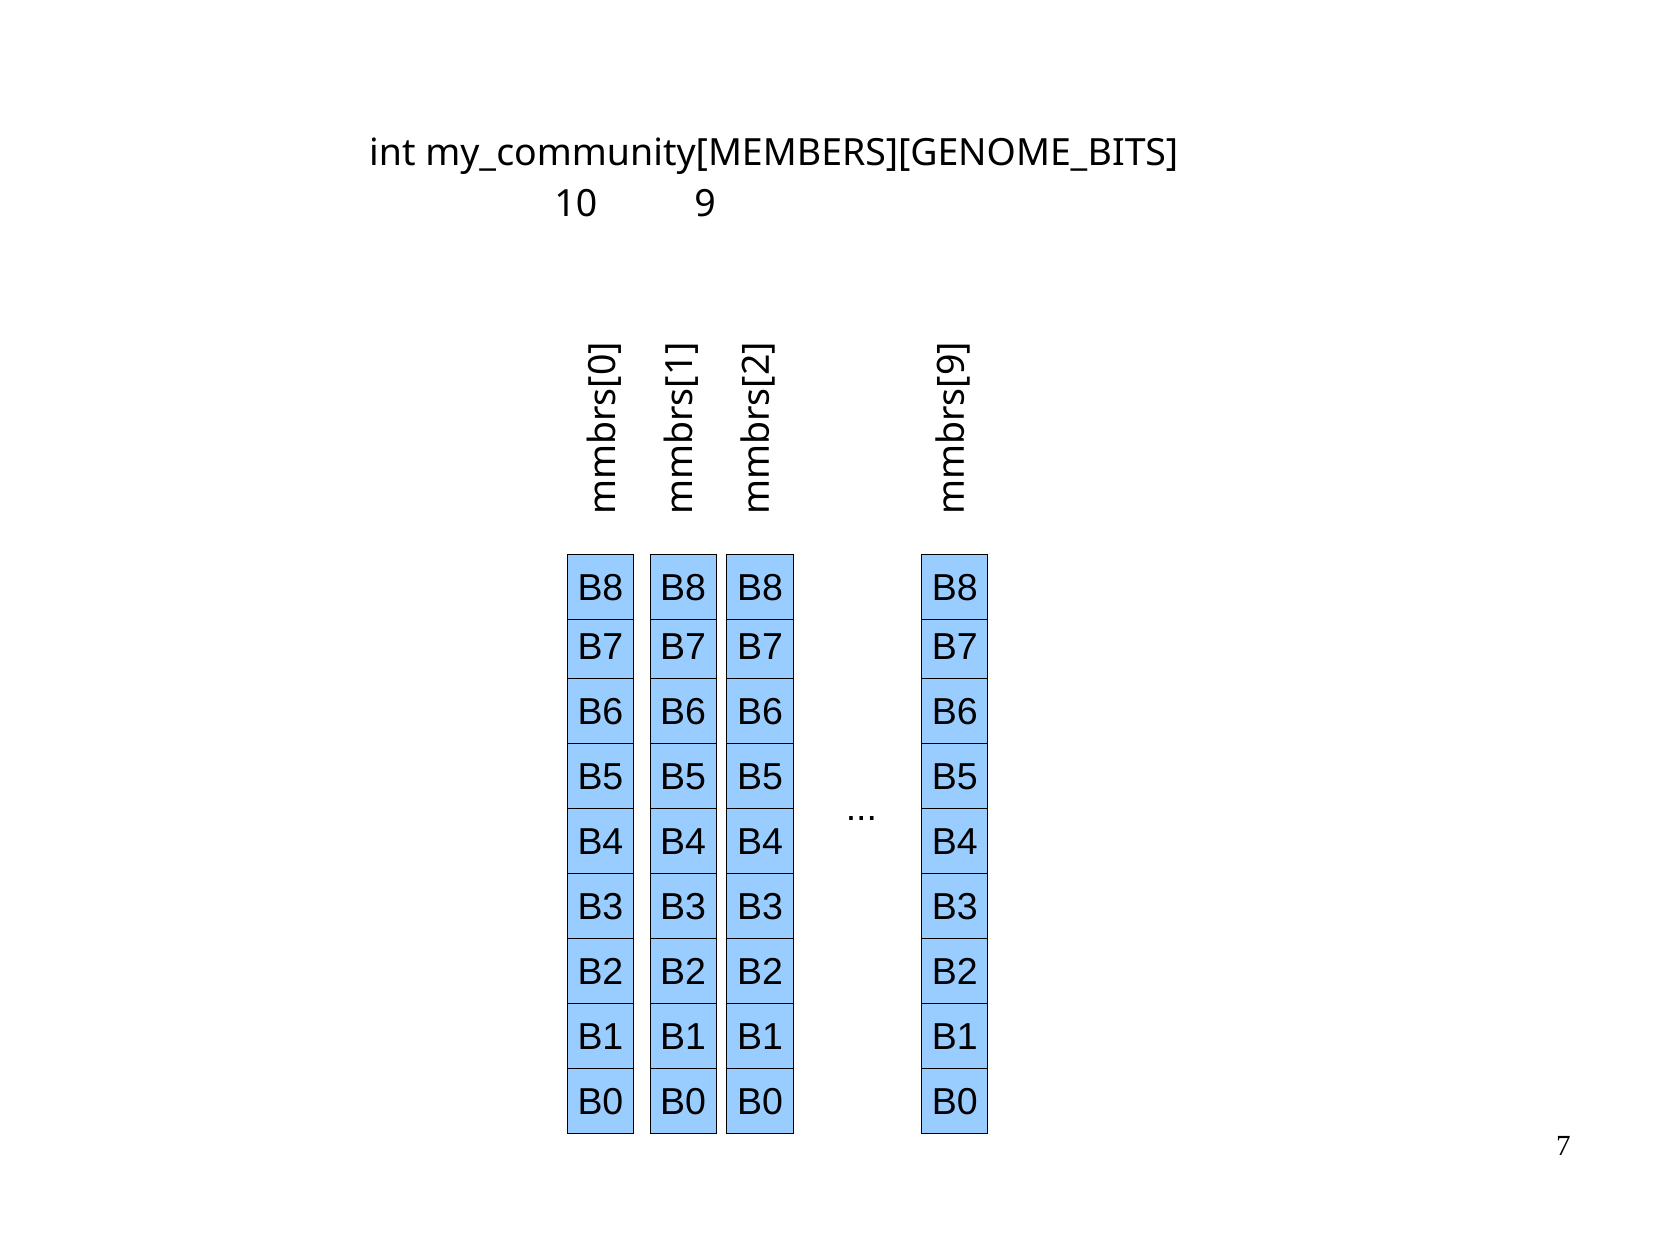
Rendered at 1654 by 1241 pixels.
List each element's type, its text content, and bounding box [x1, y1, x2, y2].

text_box B8 [567, 554, 634, 620]
text_box B6 [567, 678, 634, 743]
text_box B1 [921, 1003, 988, 1069]
text_box int my_community[MEMBERS][GENOME_BITS] 10 9 [354, 118, 1239, 220]
text_box mmbrs[0] [567, 319, 627, 530]
text_box B4 [650, 808, 717, 873]
text_box B3 [650, 873, 717, 938]
text_box B1 [567, 1003, 634, 1069]
text_box B6 [921, 678, 988, 743]
text_box B8 [650, 554, 717, 620]
text_box B3 [921, 873, 988, 938]
text_box B3 [567, 873, 634, 938]
text_box B5 [921, 743, 988, 808]
text_box B6 [650, 678, 717, 743]
text_box B6 [726, 678, 794, 743]
text_box B8 [921, 554, 988, 620]
text_box mmbrs[1] [644, 319, 704, 530]
text_box B4 [921, 808, 988, 873]
text_box B2 [726, 938, 794, 1003]
text_box ... [831, 779, 893, 837]
text_box B5 [567, 743, 634, 808]
text_box B7 [650, 620, 717, 678]
text_box B7 [726, 620, 794, 678]
text_box B7 [921, 620, 988, 678]
text_box B2 [567, 938, 634, 1003]
text_box B5 [650, 743, 717, 808]
text_box B3 [726, 873, 794, 938]
text_box B0 [650, 1069, 717, 1134]
text_box B0 [921, 1069, 988, 1134]
text_box B1 [650, 1003, 717, 1069]
text_box mmbrs[9] [916, 319, 975, 530]
text_box B7 [567, 620, 634, 678]
text_box B5 [726, 743, 794, 808]
text_box B2 [921, 938, 988, 1003]
text_box B2 [650, 938, 717, 1003]
text_box mmbrs[2] [721, 319, 780, 530]
text_box B4 [726, 808, 794, 873]
text_box B0 [567, 1069, 634, 1134]
text_box B1 [726, 1003, 794, 1069]
text_box B8 [726, 554, 794, 620]
text_box B0 [726, 1069, 794, 1134]
text_box B4 [567, 808, 634, 873]
